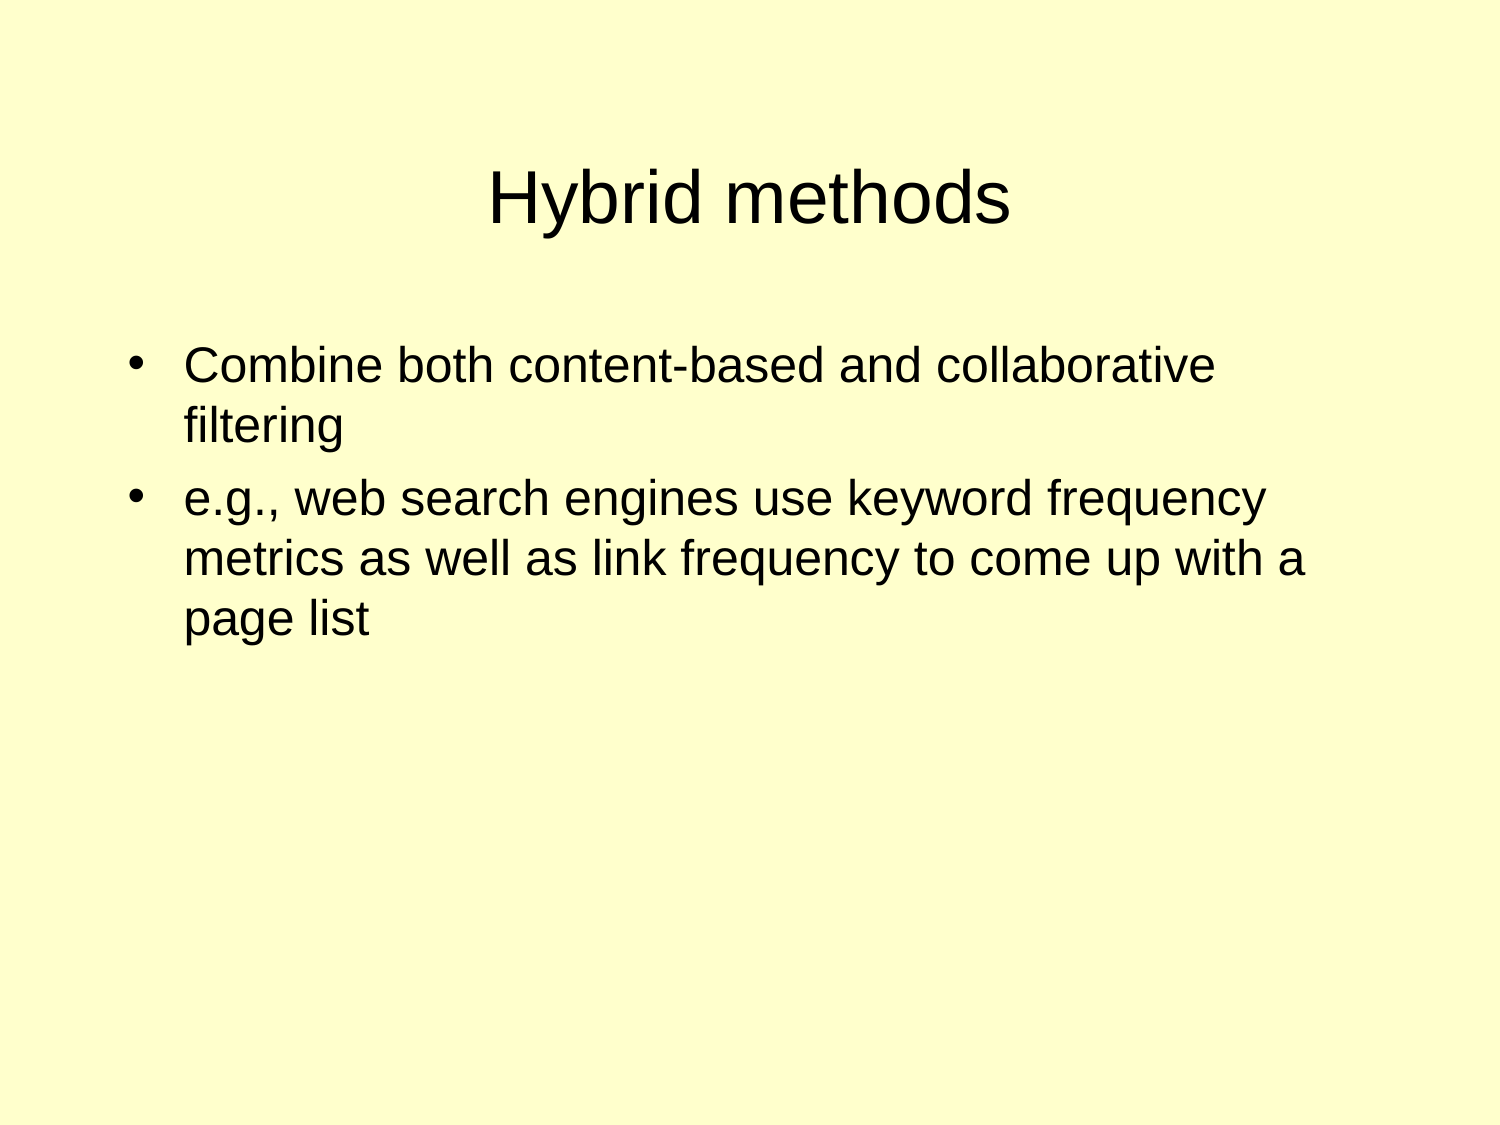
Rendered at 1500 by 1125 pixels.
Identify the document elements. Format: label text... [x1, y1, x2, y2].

title Hybrid methods [112, 99, 1388, 288]
list Combine both content-based and collaborative filtering e.g., web search engines use keyword frequency metrics as well as link frequency to come up with a page list [112, 324, 1388, 1001]
